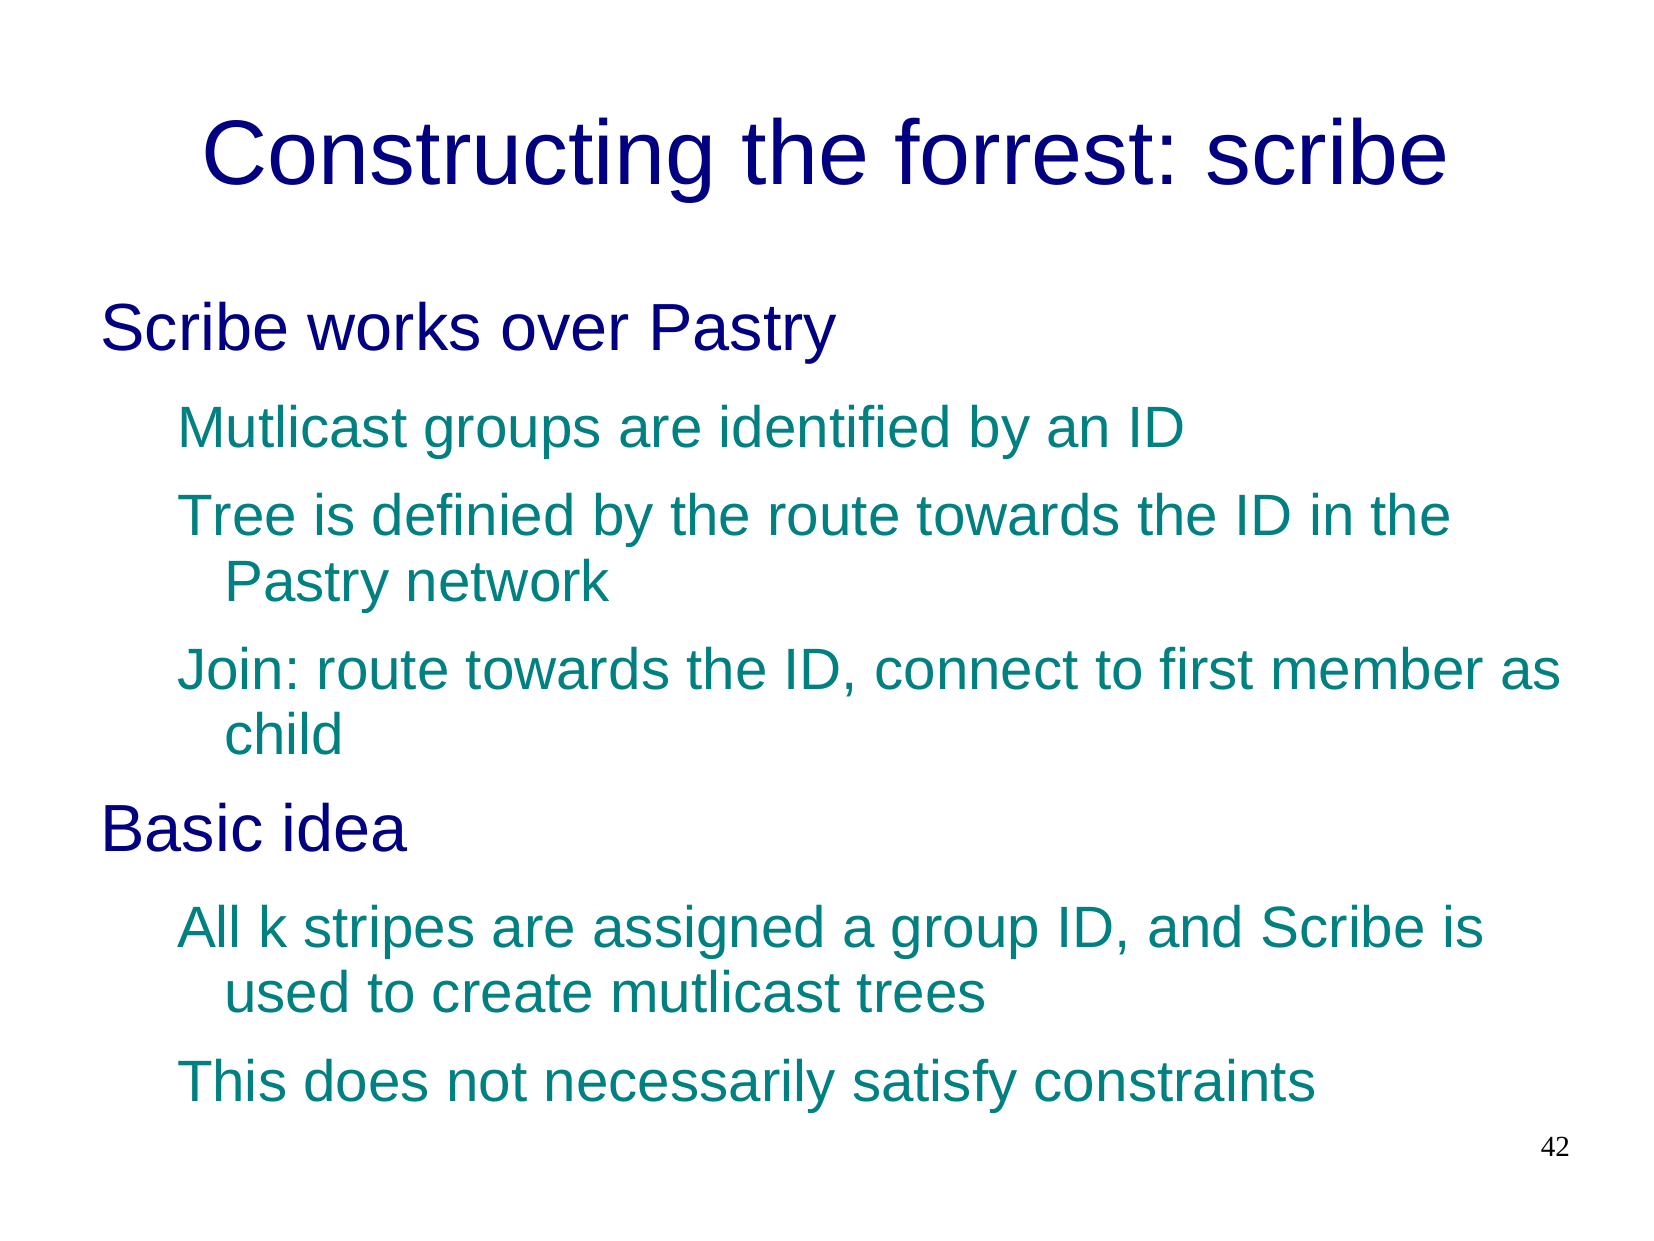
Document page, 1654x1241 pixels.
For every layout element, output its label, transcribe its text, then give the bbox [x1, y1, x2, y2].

list Scribe works over Pastry Mutlicast groups are identified by an ID Tree is definied by the route towards the ID in the Pastry network Join: route towards the ID, connect to first member as child Basic idea All k stripes are assigned a group ID, and Scribe is used to create mutlicast trees This does not necessarily satisfy constraints [82, 290, 1571, 1112]
title Constructing the forrest: scribe [82, 49, 1571, 257]
